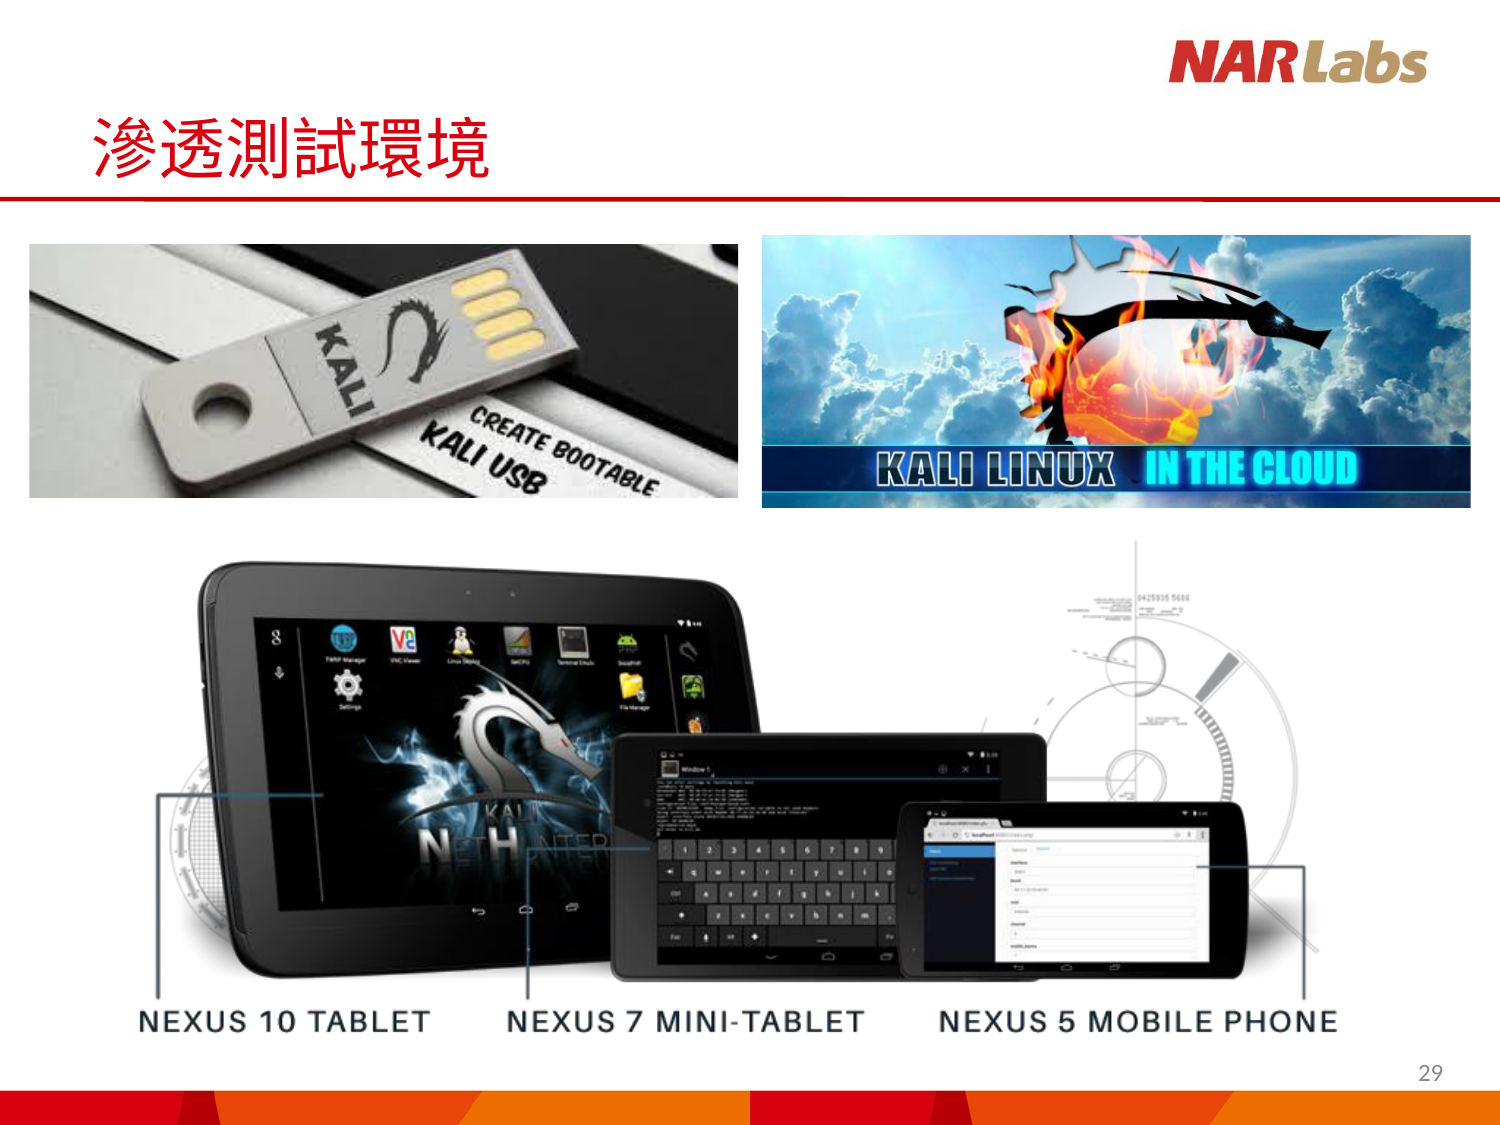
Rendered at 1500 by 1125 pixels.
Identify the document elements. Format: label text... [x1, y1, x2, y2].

title 滲透測試環境 [89, 107, 1411, 189]
text_box [29, 527, 1447, 1060]
text_box [762, 235, 1471, 507]
text_box [29, 245, 738, 497]
text_box 21 [1414, 1056, 1448, 1090]
